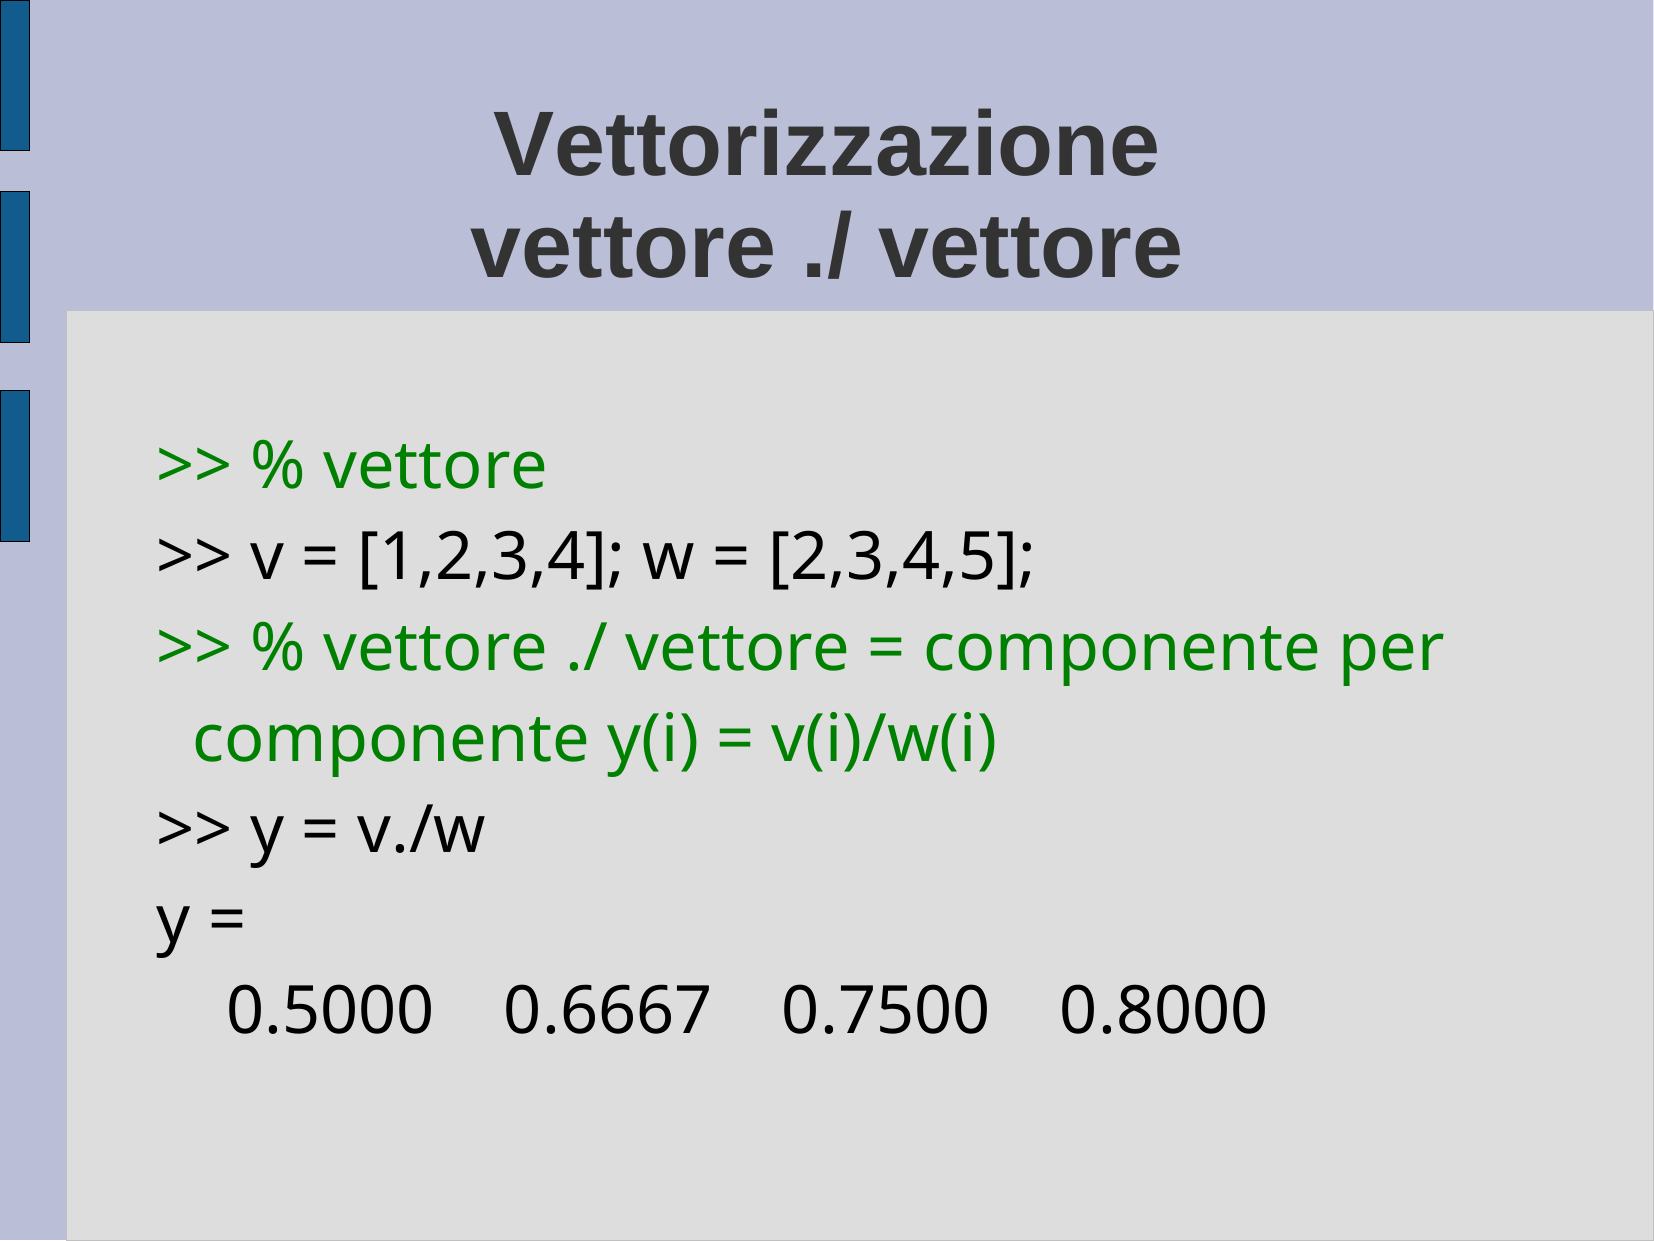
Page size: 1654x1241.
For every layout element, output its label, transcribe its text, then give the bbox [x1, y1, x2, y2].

subtitle >> % vettore >> v = [1,2,3,4]; w = [2,3,4,5]; >> % vettore ./ vettore = componente per componente y(i) = v(i)/w(i) >> y = v./w y = 0.5000 0.6667 0.7500 0.8000 [121, 352, 1534, 1119]
title Vettorizzazione vettore ./ vettore [121, 92, 1534, 298]
